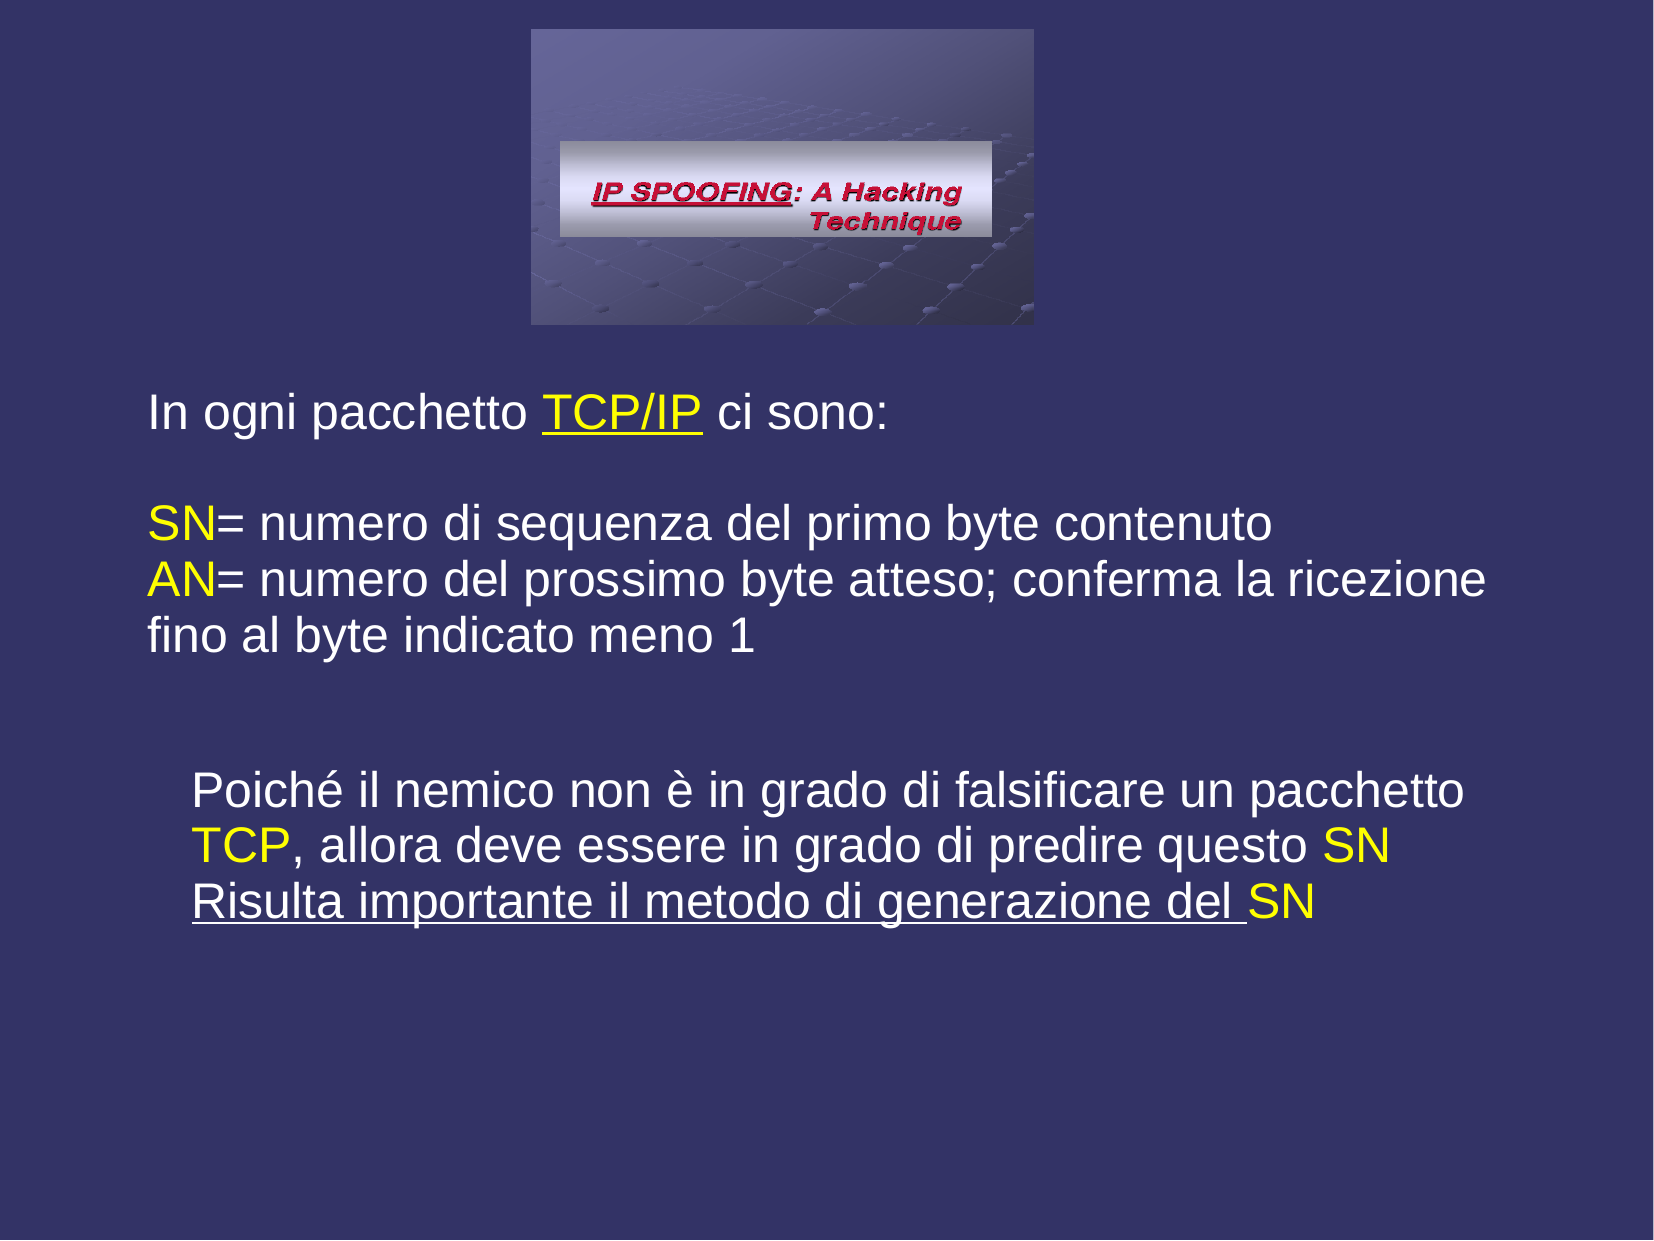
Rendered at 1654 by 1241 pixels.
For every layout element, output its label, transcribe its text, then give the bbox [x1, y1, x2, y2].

text_box Poiché il nemico non è in grado di falsificare un pacchetto TCP, allora deve essere in grado di predire questo SN Risulta importante il metodo di generazione del SN [191, 706, 1468, 986]
text_box In ogni pacchetto TCP/IP ci sono: SN= numero di sequenza del primo byte contenuto AN= numero del prossimo byte atteso; conferma la ricezione fino al byte indicato meno 1 [147, 383, 1489, 663]
picture [531, 29, 1034, 325]
